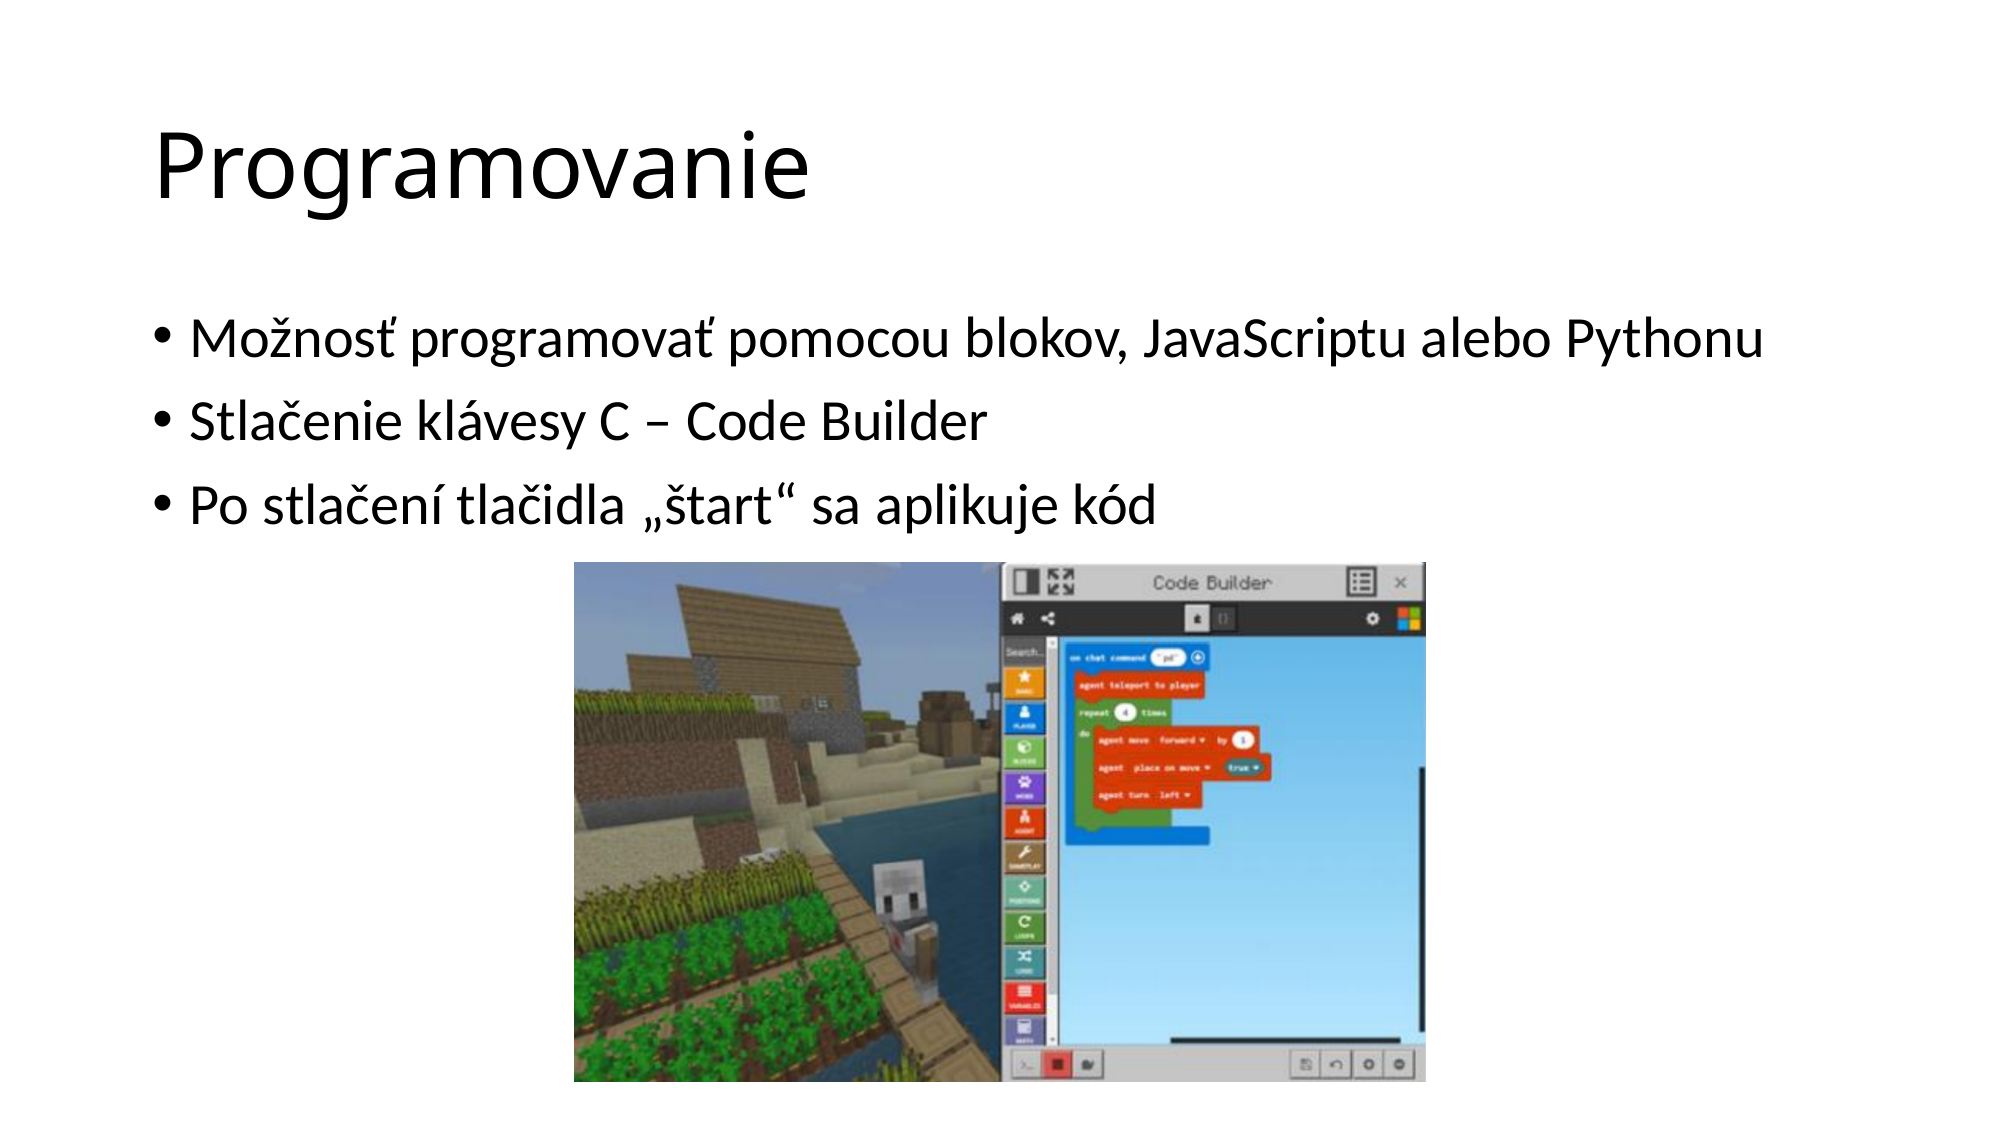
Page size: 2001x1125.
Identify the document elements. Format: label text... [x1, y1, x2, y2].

title Programovanie [137, 59, 1863, 278]
picture [574, 562, 1426, 1083]
list Možnosť programovať pomocou blokov, JavaScriptu alebo Pythonu Stlačenie klávesy C – Code Builder Po stlačení tlačidla „štart“ sa aplikuje kód [137, 299, 1863, 1014]
